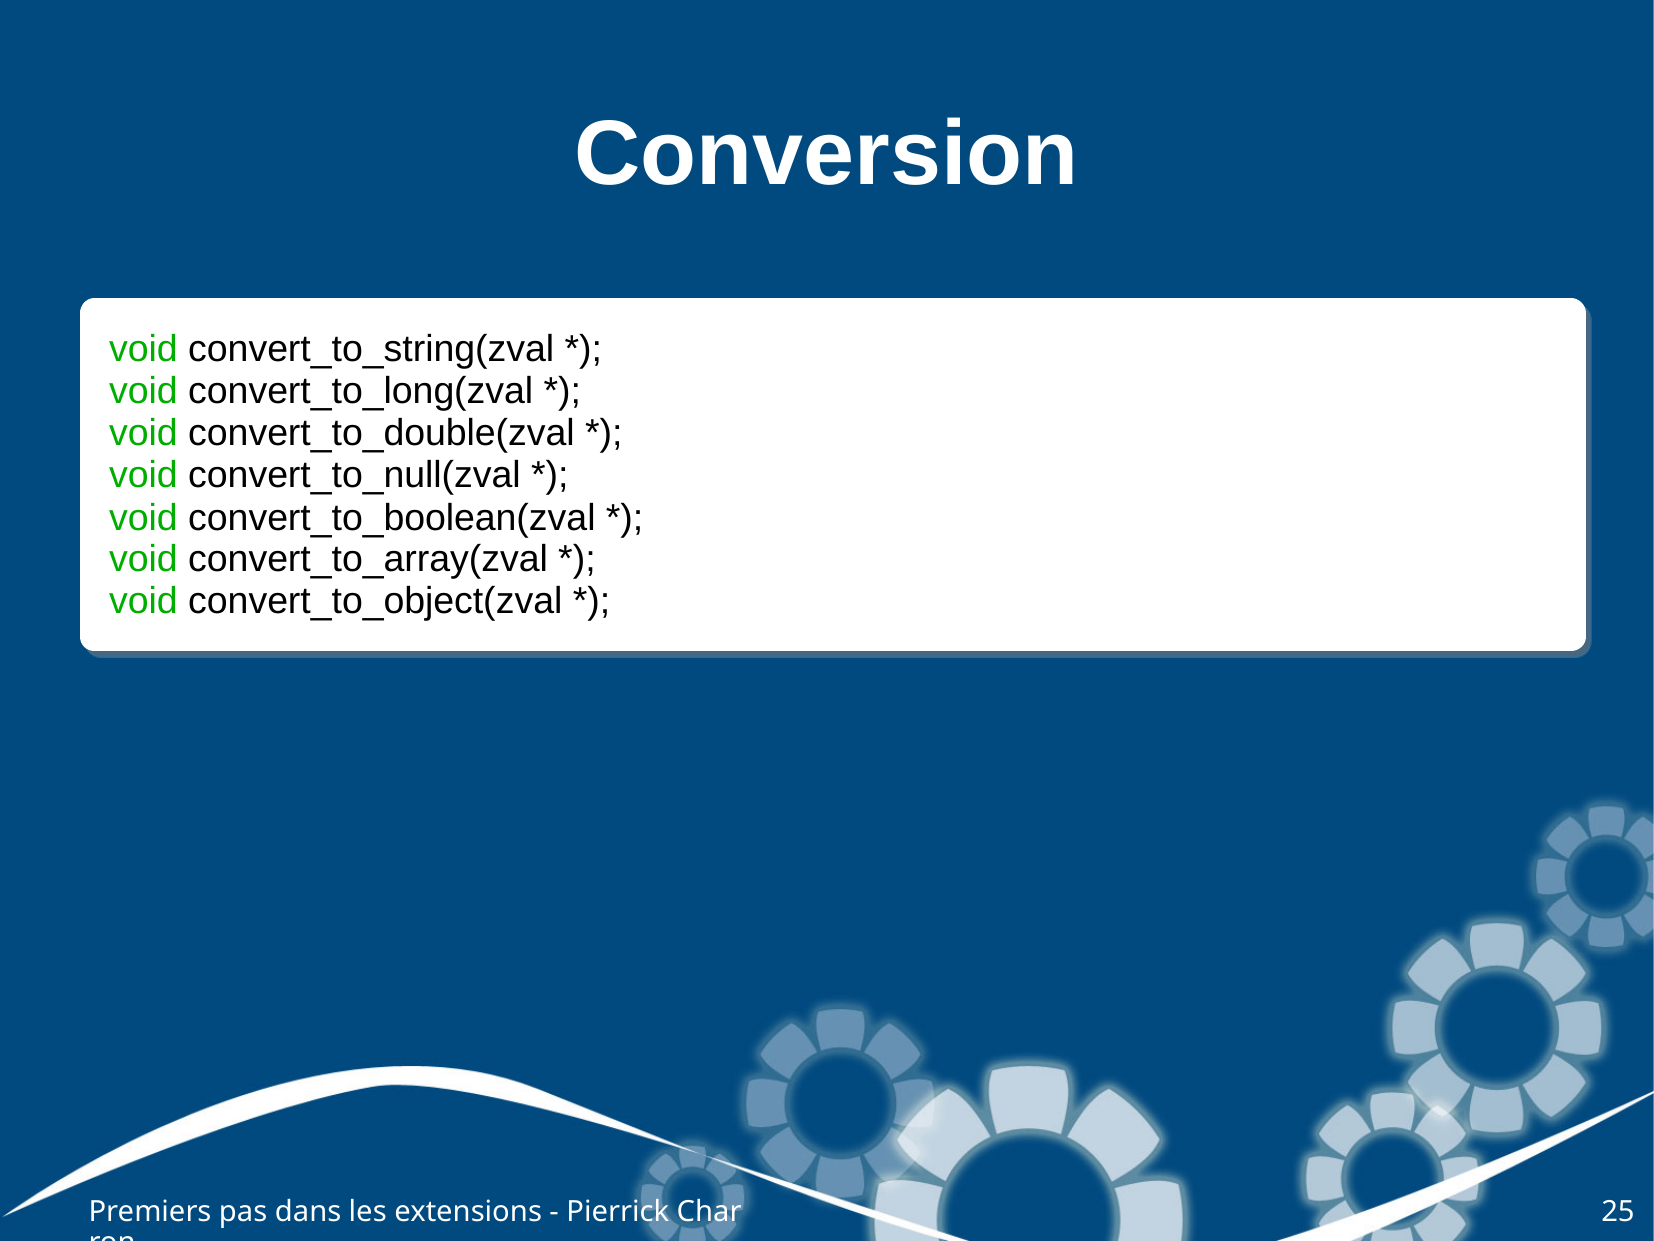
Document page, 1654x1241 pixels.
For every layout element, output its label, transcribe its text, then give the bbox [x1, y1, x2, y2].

picture [0, 0, 1654, 1241]
list void convert_to_string(zval *); void convert_to_long(zval *); void convert_to_double(zval *); void convert_to_null(zval *); void convert_to_boolean(zval *); void convert_to_array(zval *); void convert_to_object(zval *); [94, 313, 1571, 637]
title Conversion [82, 56, 1571, 250]
